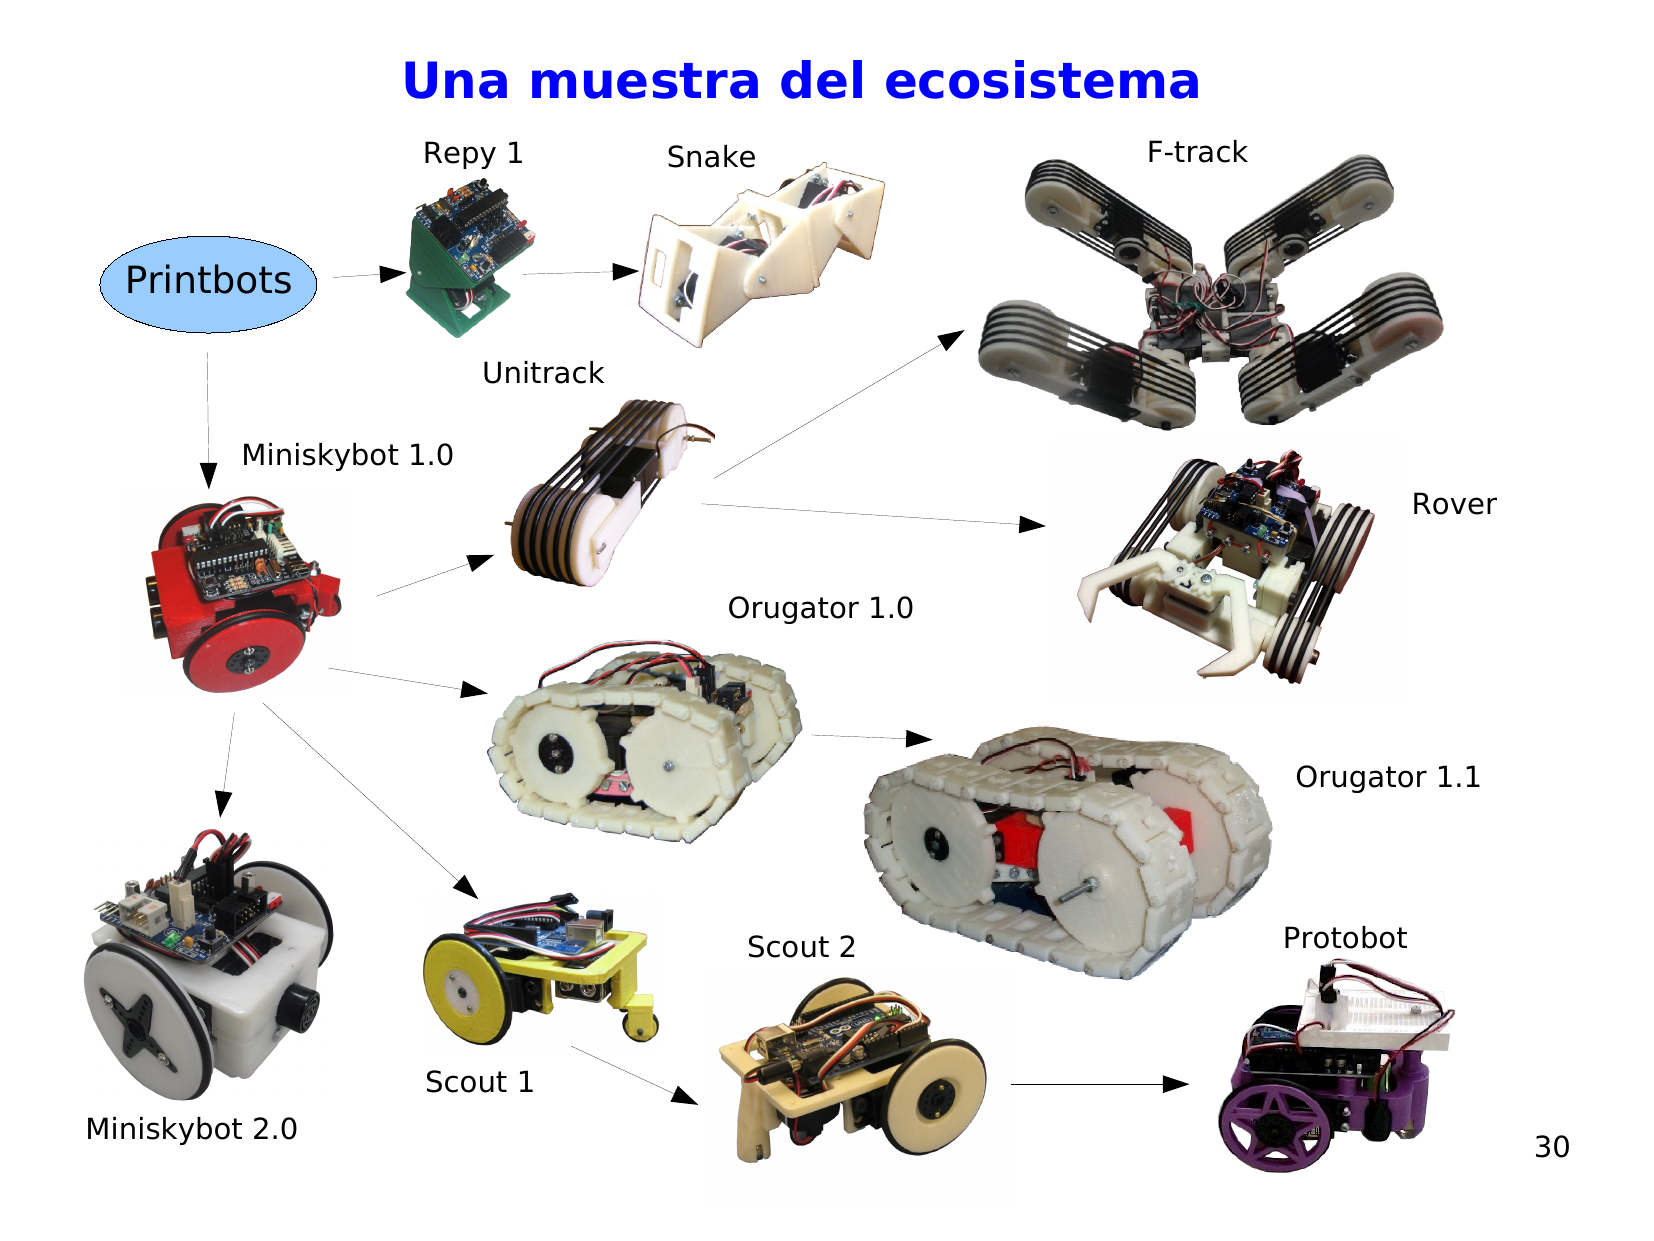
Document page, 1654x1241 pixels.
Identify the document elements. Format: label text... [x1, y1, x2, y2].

text_box [308, 265, 317, 304]
picture [973, 150, 1452, 701]
text_box Scout 1 [410, 1058, 551, 1108]
picture [74, 821, 345, 1114]
picture [633, 141, 890, 353]
text_box F-track [1132, 127, 1264, 177]
text_box Miniskybot 2.0 [70, 1105, 314, 1155]
text_box Printbots [110, 251, 308, 311]
picture [419, 889, 662, 1051]
text_box Orugator 1.0 [712, 583, 930, 633]
picture [405, 178, 536, 338]
text_box Protobot [1268, 914, 1424, 964]
text_box Unitrack [467, 349, 620, 399]
text_box Miniskybot 1.0 [226, 430, 470, 480]
text_box Orugator 1.1 [1280, 752, 1498, 802]
text_box Snake [652, 132, 772, 182]
picture [498, 394, 715, 594]
text_box [99, 264, 110, 305]
text_box Una muestra del ecosistema [386, 44, 1218, 118]
text_box Scout 2 [732, 923, 873, 967]
text_box Rover [1403, 480, 1513, 530]
picture [469, 622, 812, 848]
text_box [117, 311, 300, 334]
text_box Repy 1 [408, 129, 540, 179]
text_box [130, 236, 287, 251]
picture [125, 487, 350, 697]
picture [707, 720, 1469, 1205]
